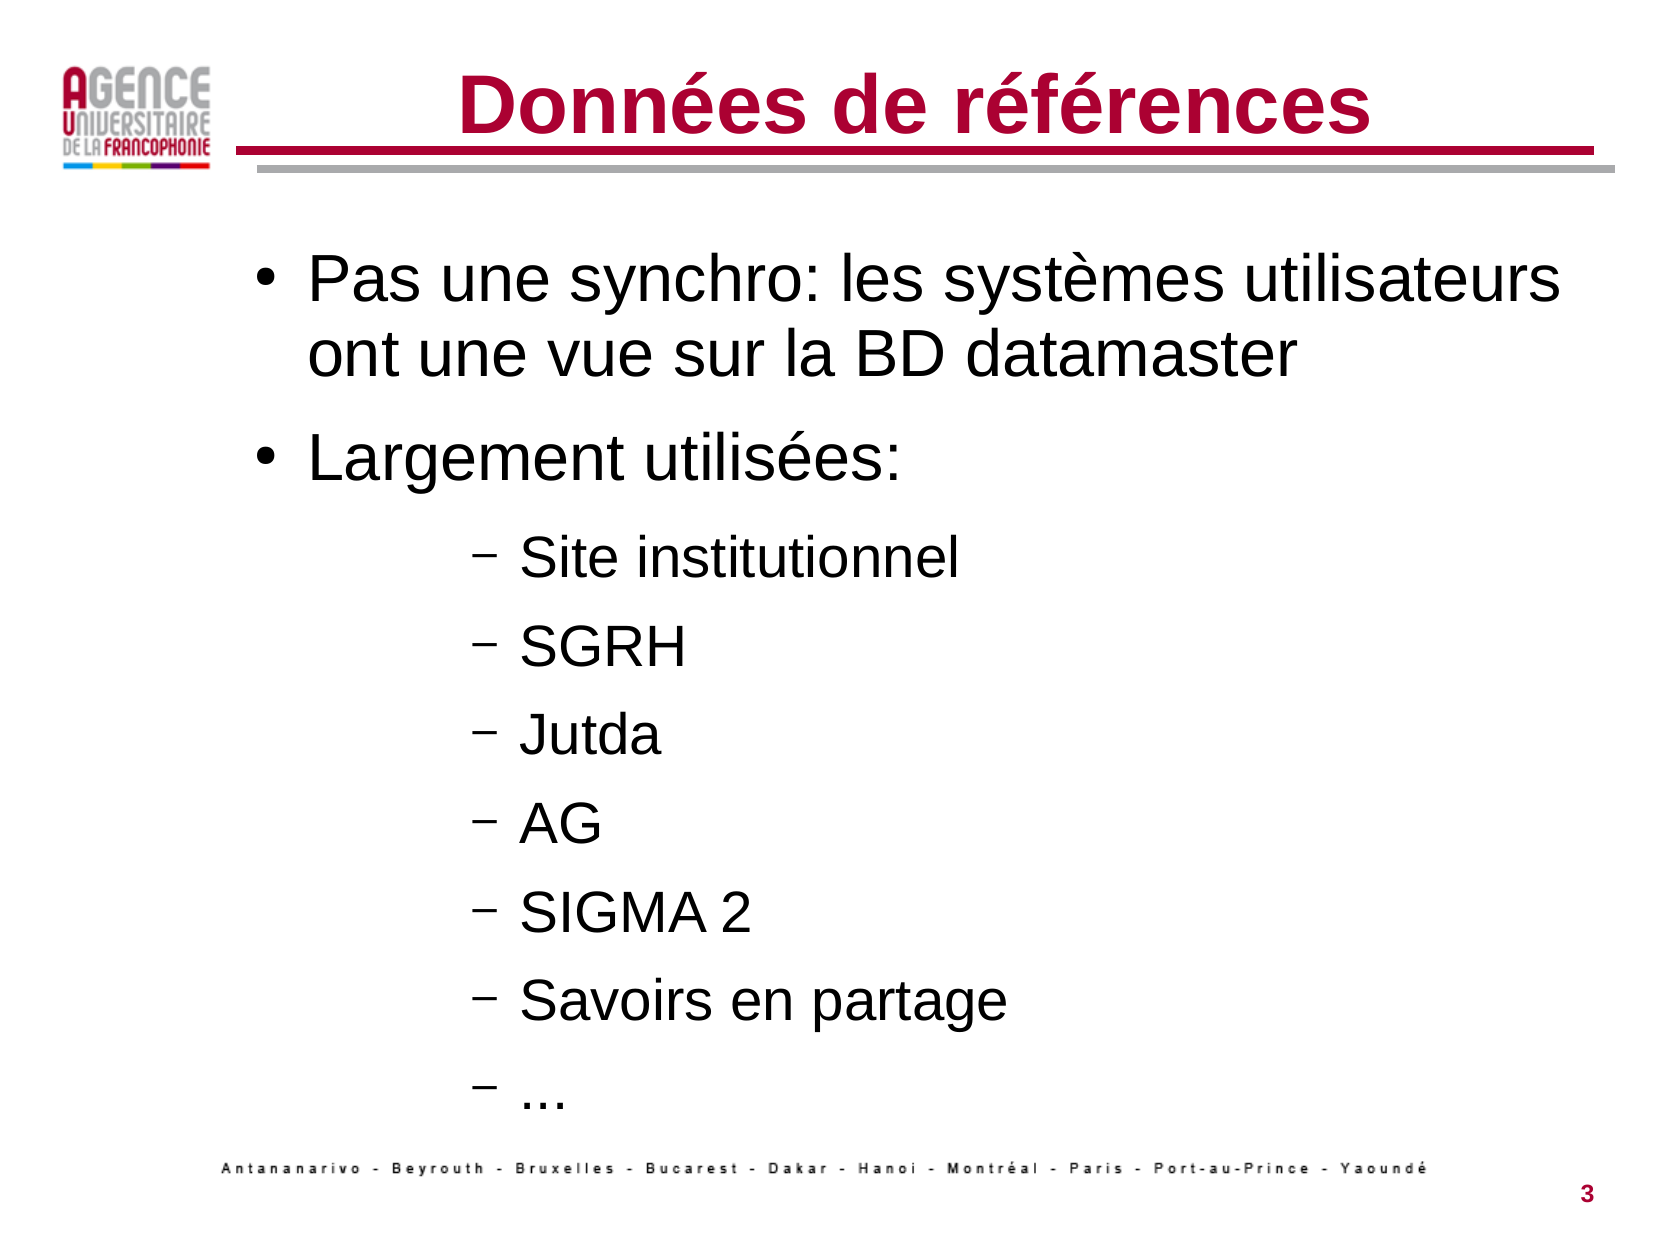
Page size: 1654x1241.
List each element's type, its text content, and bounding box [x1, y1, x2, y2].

list Pas une synchro: les systèmes utilisateurs ont une vue sur la BD datamaster Largement utilisées: Site institutionnel SGRH Jutda AG SIGMA 2 Savoirs en partage ... [236, 241, 1595, 1150]
title Données de références [236, 58, 1595, 152]
picture [29, 29, 1625, 1241]
